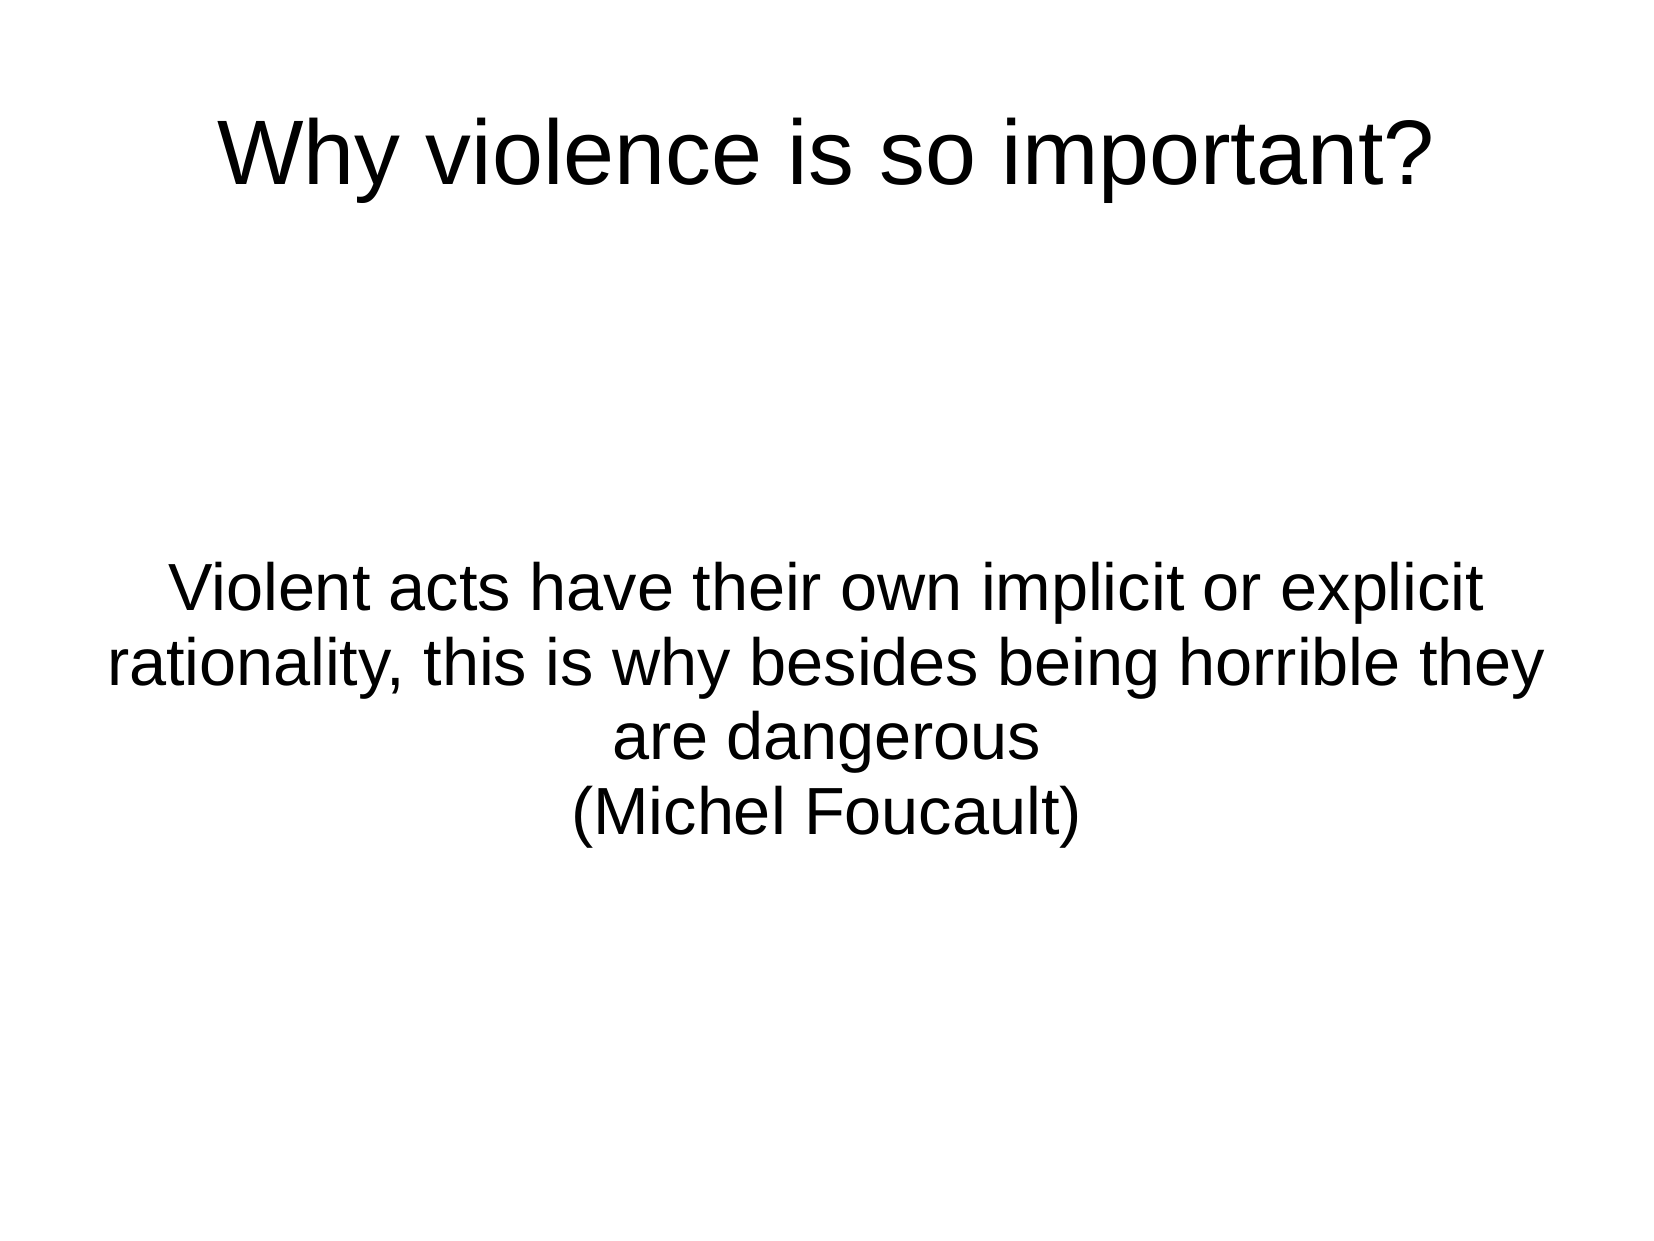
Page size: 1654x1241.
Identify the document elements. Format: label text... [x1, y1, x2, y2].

subtitle Violent acts have their own implicit or explicit rationality, this is why besides being horrible they are dangerous (Michel Foucault) [82, 297, 1571, 1102]
title Why violence is so important? [82, 56, 1571, 250]
